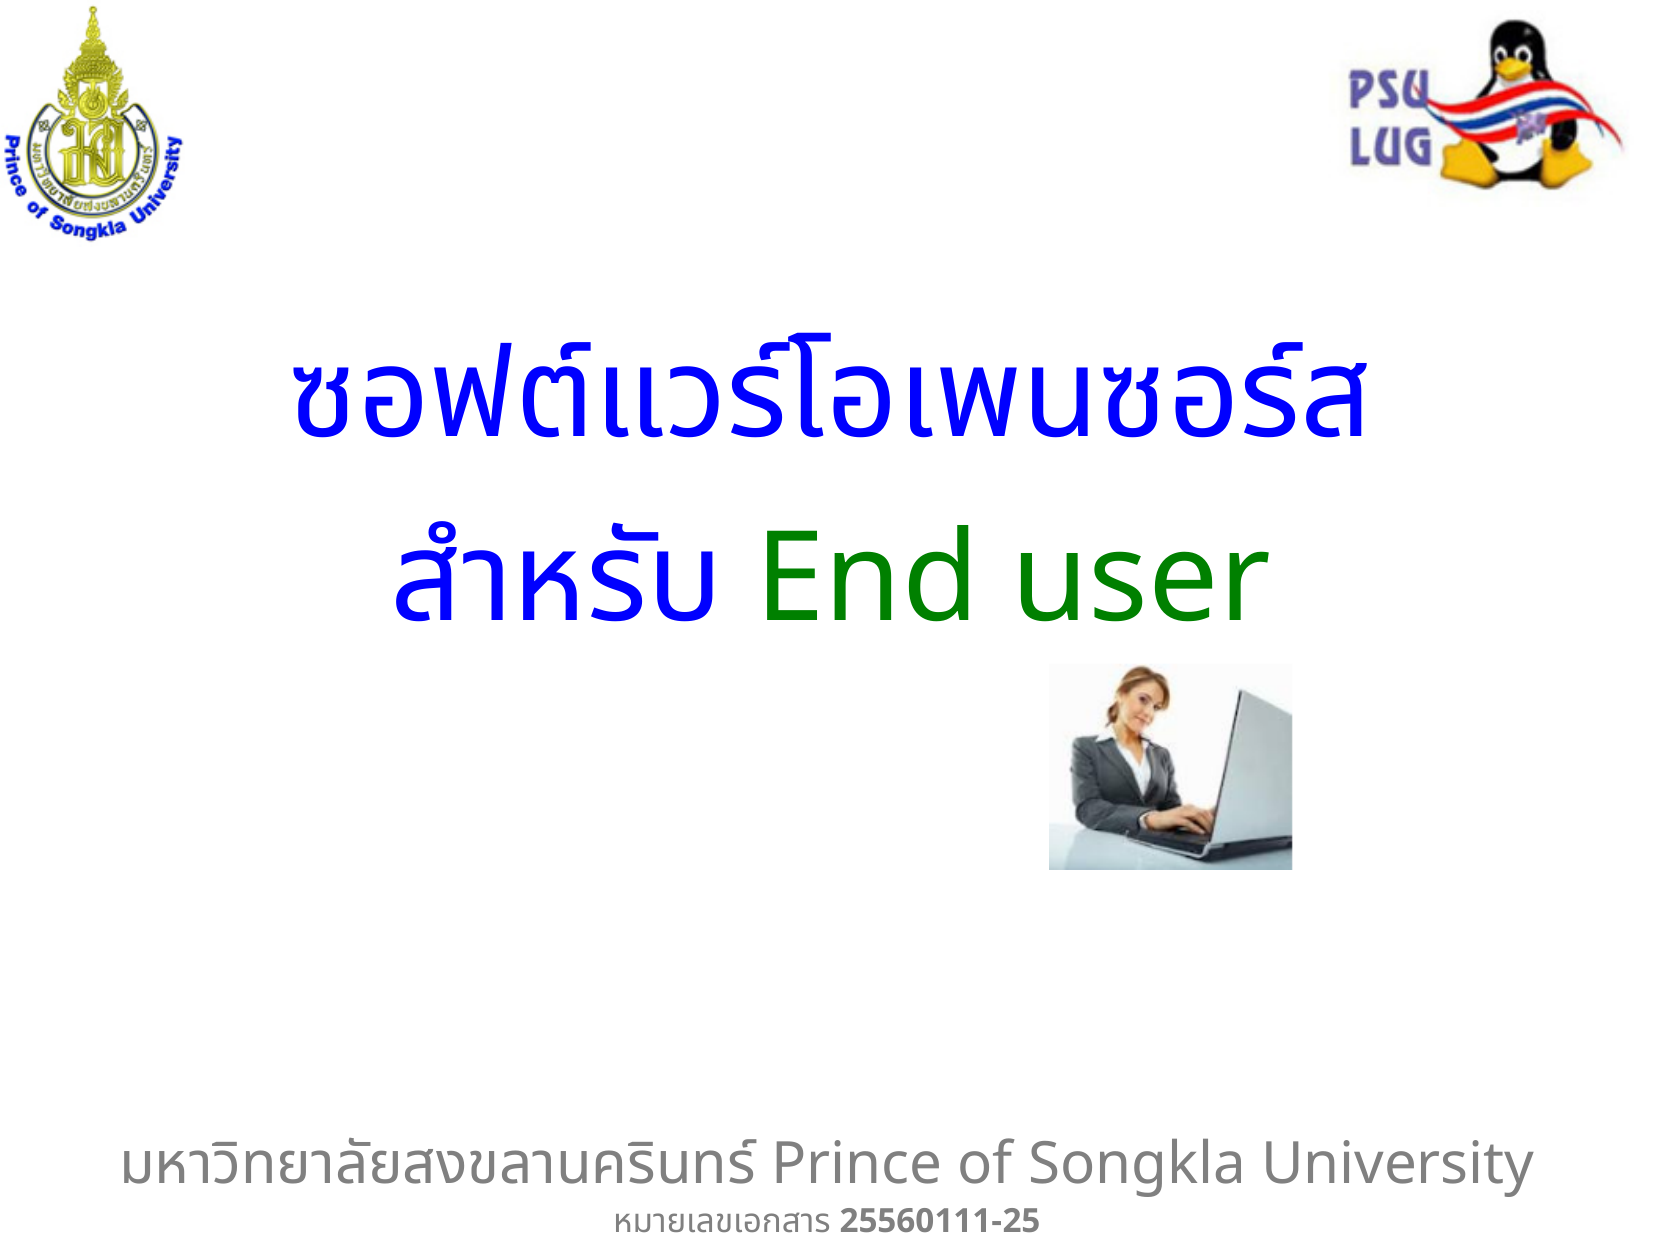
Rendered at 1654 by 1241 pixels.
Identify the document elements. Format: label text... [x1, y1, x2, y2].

picture [0, 0, 185, 247]
subtitle ซอฟต์แวร์โอเพนซอร์ส สำหรับ End user [284, 0, 1378, 1053]
picture [1049, 661, 1294, 870]
picture [1378, 10, 1642, 207]
